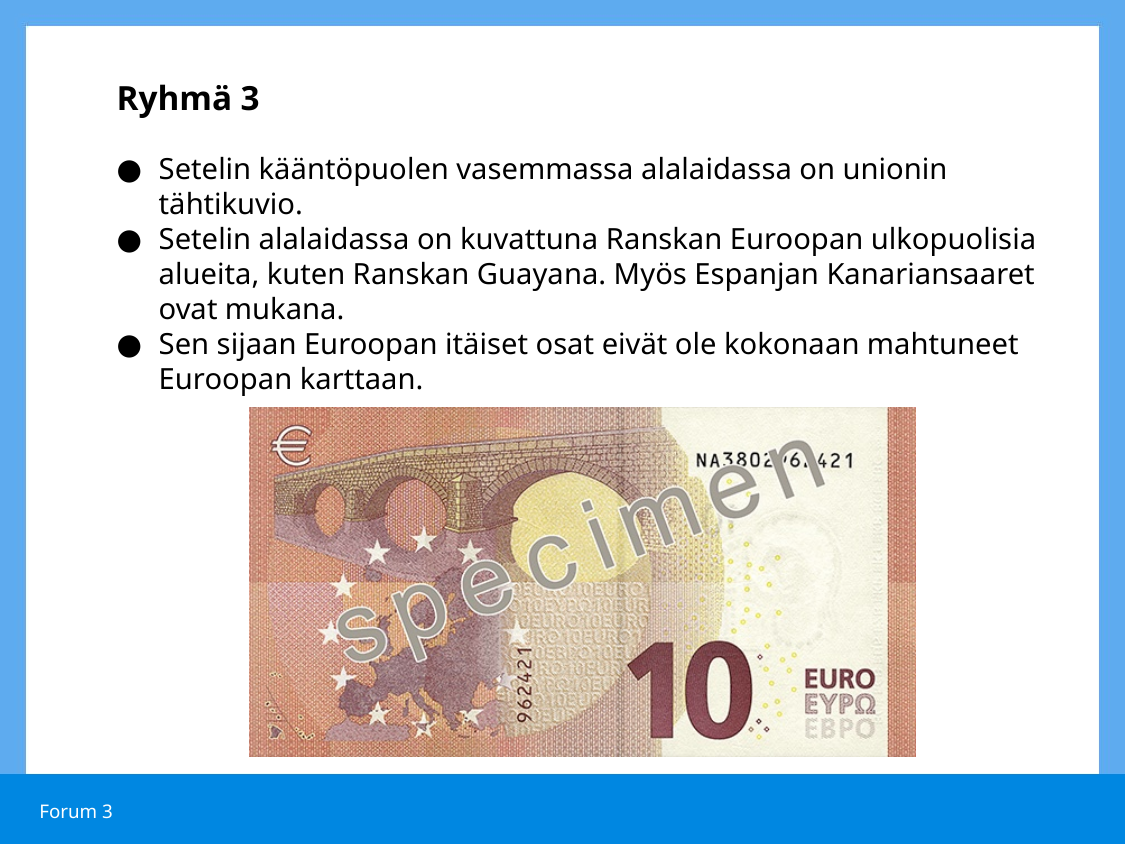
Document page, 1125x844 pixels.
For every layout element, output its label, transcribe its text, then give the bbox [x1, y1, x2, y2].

picture [0, 0, 1125, 844]
list Ryhmä 3 Setelin kääntöpuolen vasemmassa alalaidassa on unionin tähtikuvio. Setelin alalaidassa on kuvattuna Ranskan Euroopan ulkopuolisia alueita, kuten Ranskan Guayana. Myös Espanjan Kanariansaaret ovat mukana. Sen sijaan Euroopan itäiset osat eivät ole kokonaan mahtuneet Euroopan karttaan. [91, 65, 1074, 408]
